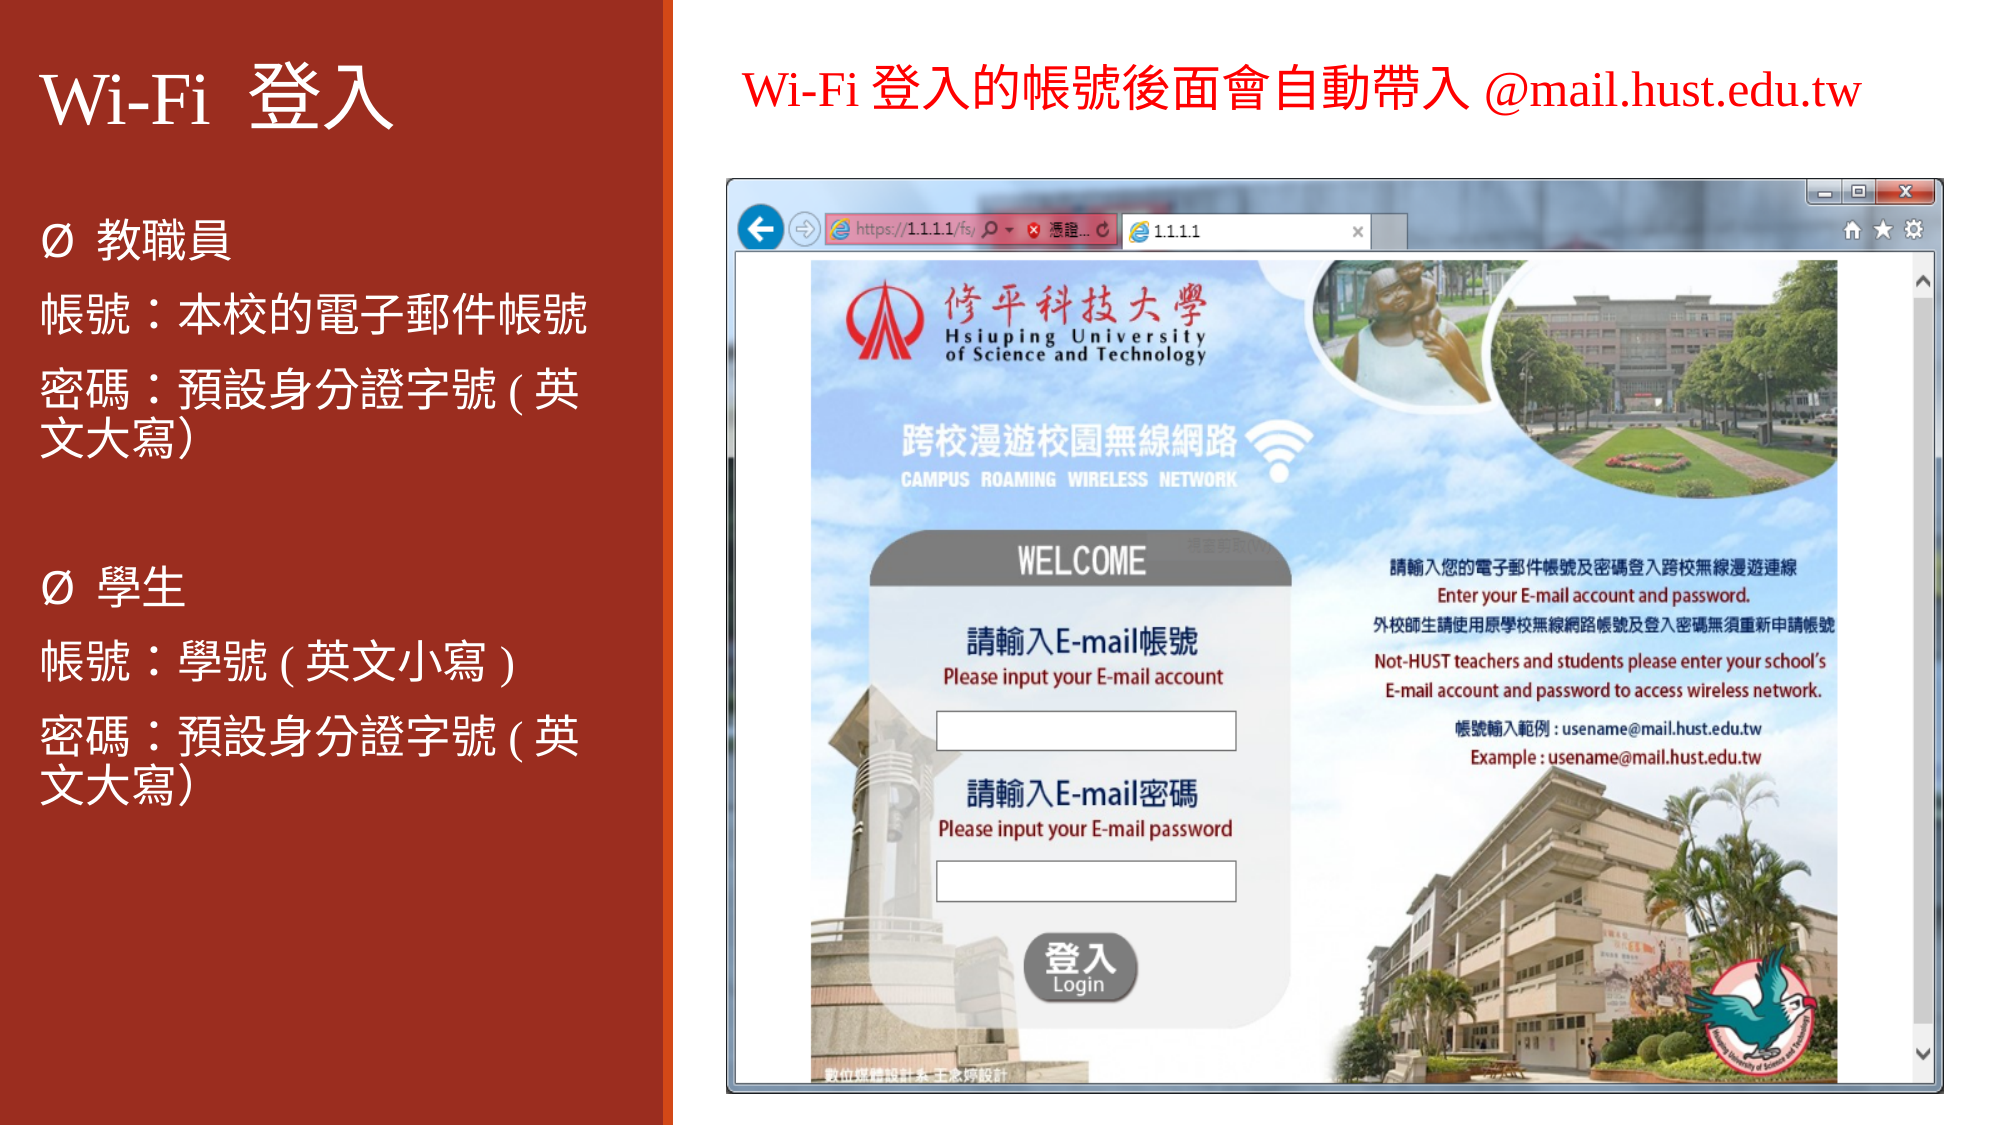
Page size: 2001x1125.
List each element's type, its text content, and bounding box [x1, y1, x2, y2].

list 教職員 帳號：本校的電子郵件帳號 密碼：預設身分證字號(英文大寫） 學生 帳號：學號(英文小寫) 密碼：預設身分證字號(英文大寫） [24, 210, 638, 976]
title Wi-Fi 登入 [24, 42, 652, 238]
text_box Wi-Fi登入的帳號後面會自動帶入@mail.hust.edu.tw [726, 49, 1918, 125]
picture [726, 178, 1944, 1094]
